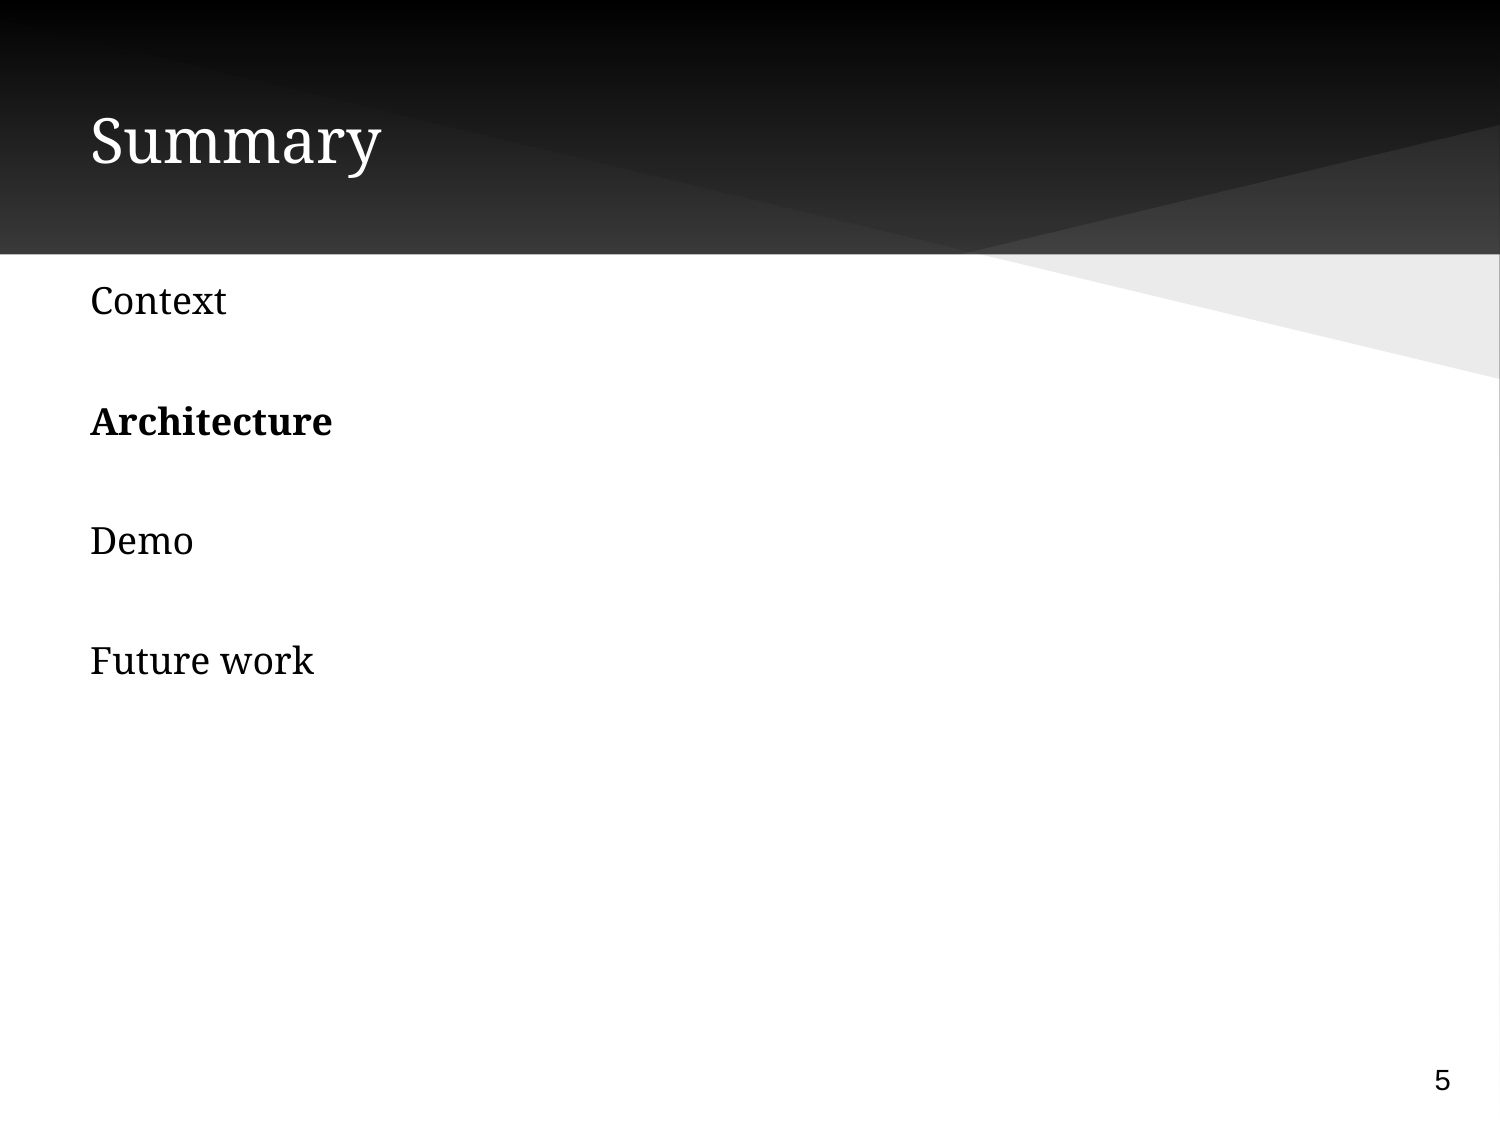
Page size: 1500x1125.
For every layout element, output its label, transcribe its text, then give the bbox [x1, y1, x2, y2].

title Summary [75, 45, 1425, 233]
list Context Architecture Demo Future work [75, 262, 1425, 1078]
text_box 5 [1419, 1046, 1471, 1097]
